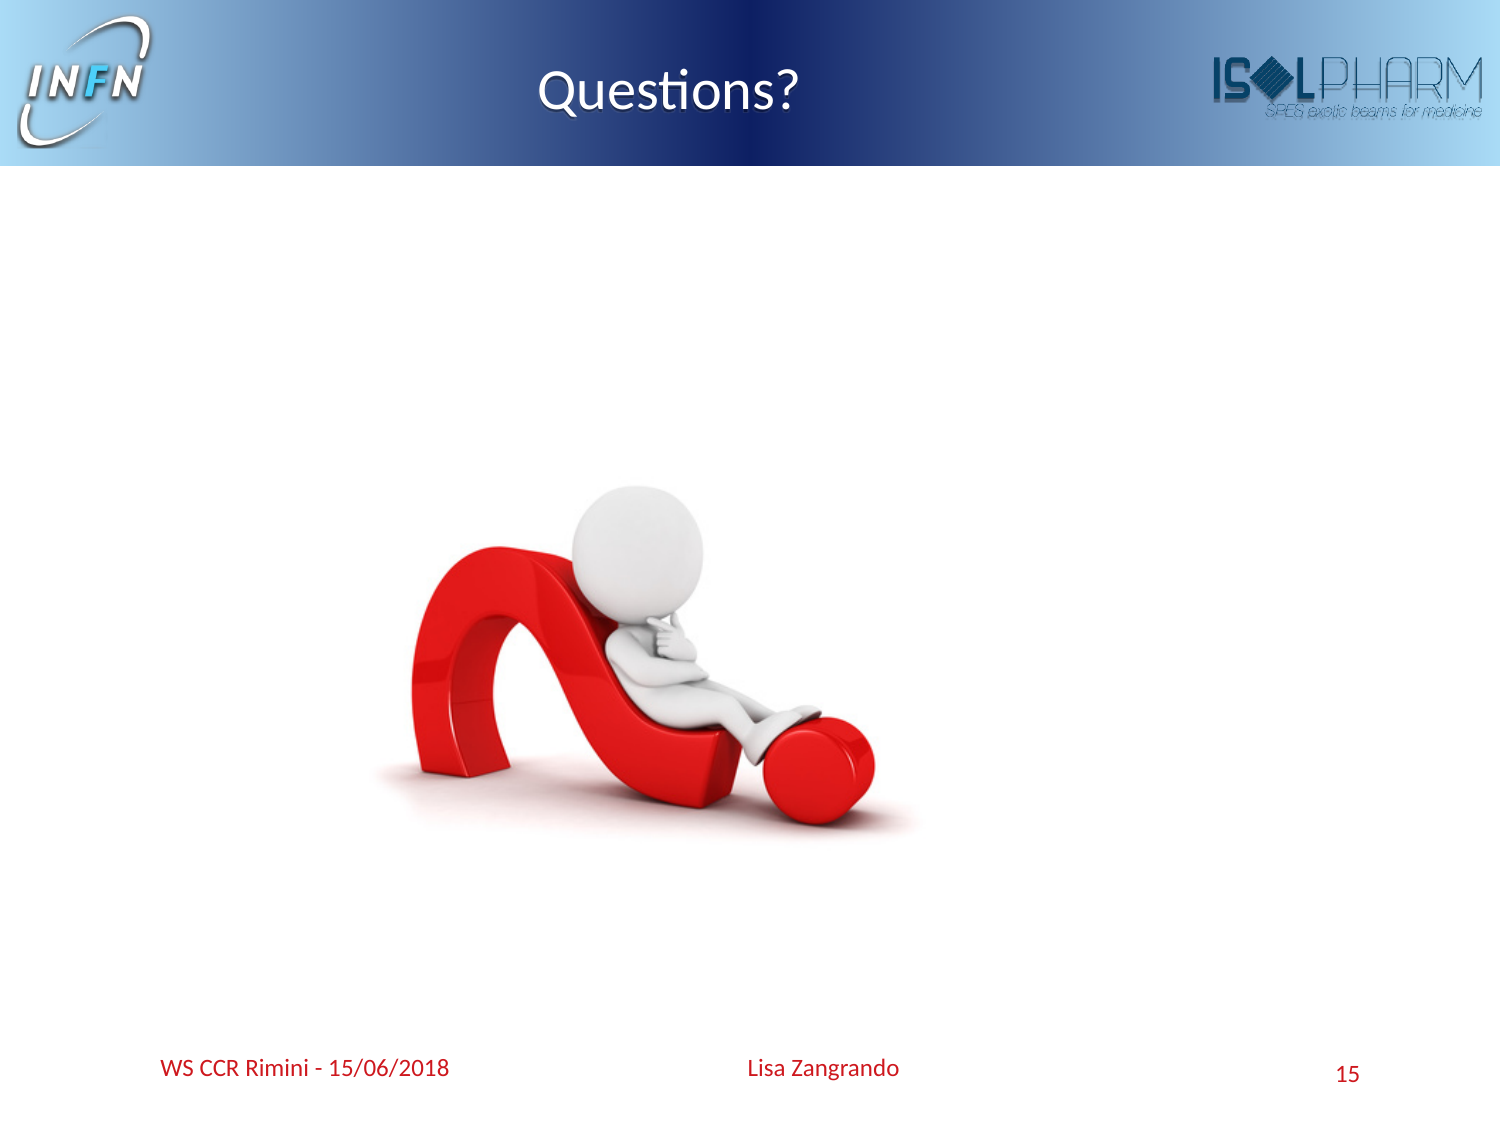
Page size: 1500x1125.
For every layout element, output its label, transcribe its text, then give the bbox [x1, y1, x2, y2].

picture [17, 12, 156, 151]
title Questions? [184, 39, 1156, 152]
picture [1211, 50, 1484, 121]
picture [347, 464, 954, 863]
